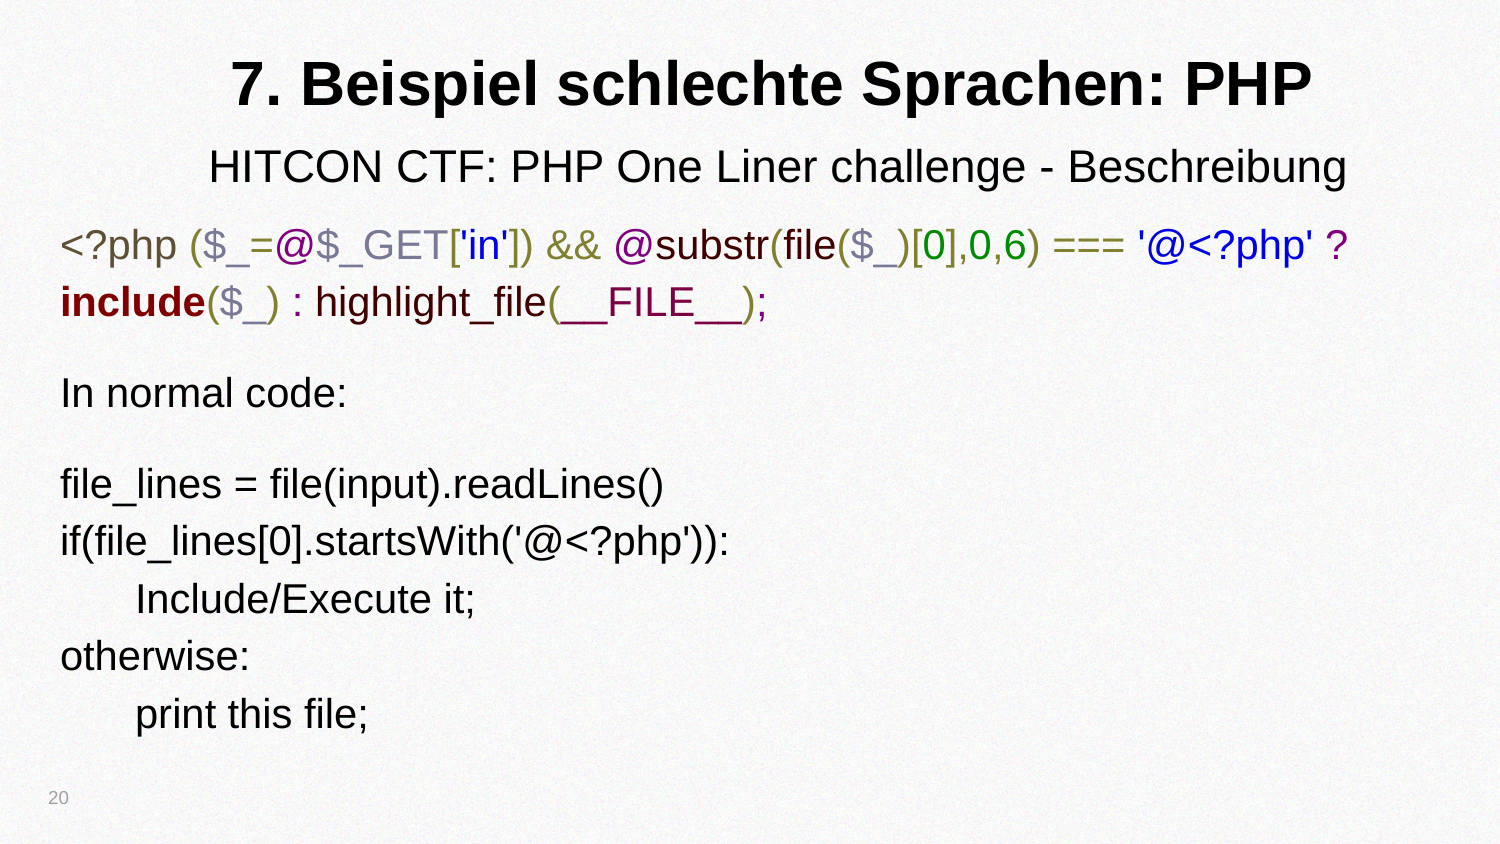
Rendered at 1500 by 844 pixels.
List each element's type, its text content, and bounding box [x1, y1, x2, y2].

subtitle HITCON CTF: PHP One Liner challenge - Beschreibung [170, 138, 1386, 195]
list <?php ($_=@$_GET['in']) && @substr(file($_)[0],0,6) === '@<?php' ? include($_) : highlight_file(__FILE__); In normal code: file_lines = file(input).readLines() if(file_lines[0].startsWith('@<?php')): Include/Execute it; otherwise: print this file; [45, 195, 1486, 781]
slide_number <number> [33, 764, 126, 830]
title 7. Beispiel schlechte Sprachen: PHP [135, 29, 1411, 138]
picture [0, 0, 1500, 844]
